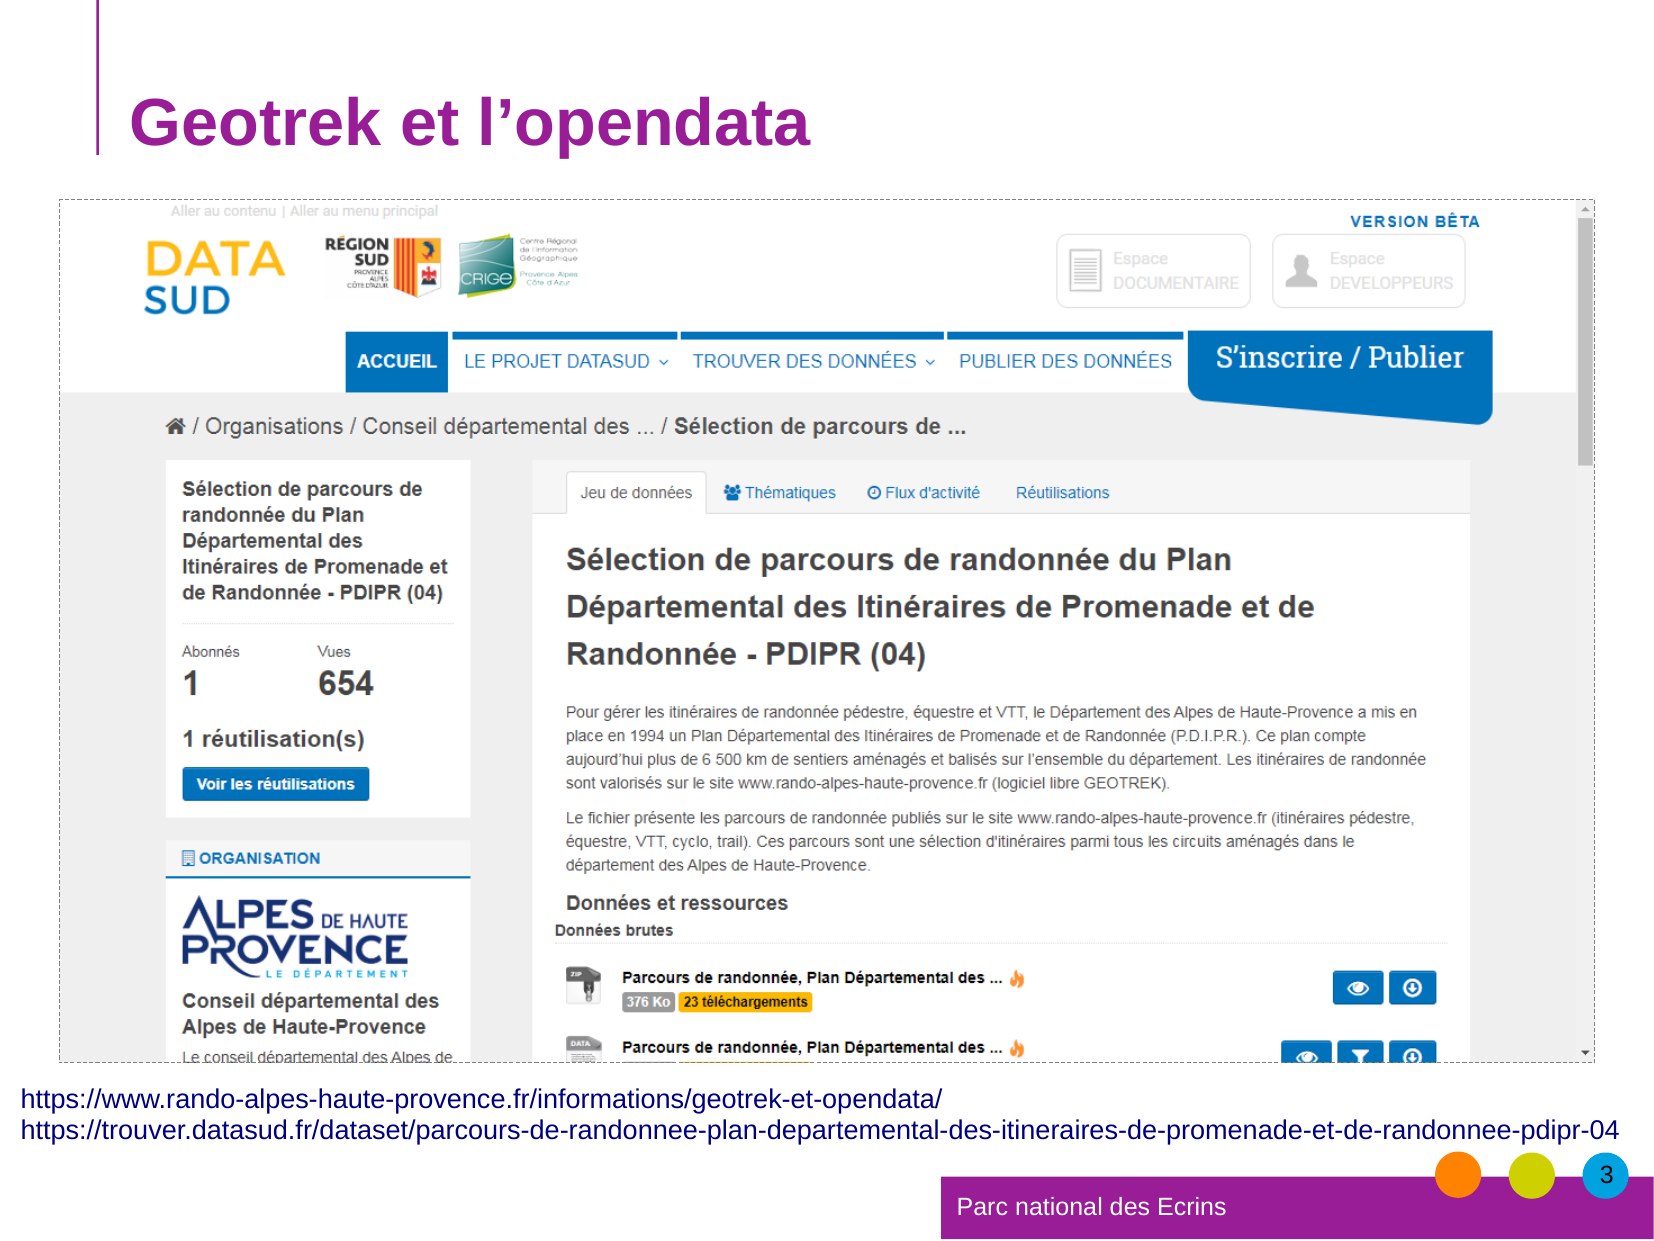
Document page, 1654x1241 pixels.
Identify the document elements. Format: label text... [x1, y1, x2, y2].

picture [59, 199, 1595, 1063]
text_box https://www.rando-alpes-haute-provence.fr/informations/geotrek-et-opendata/ https://trouver.datasud.fr/dataset/parcours-de-randonnee-plan-departemental-des-itineraires-de-promenade-et-de-randonnee-pdipr-04 [5, 1077, 1641, 1153]
title Geotrek et l’opendata [129, 11, 1619, 160]
